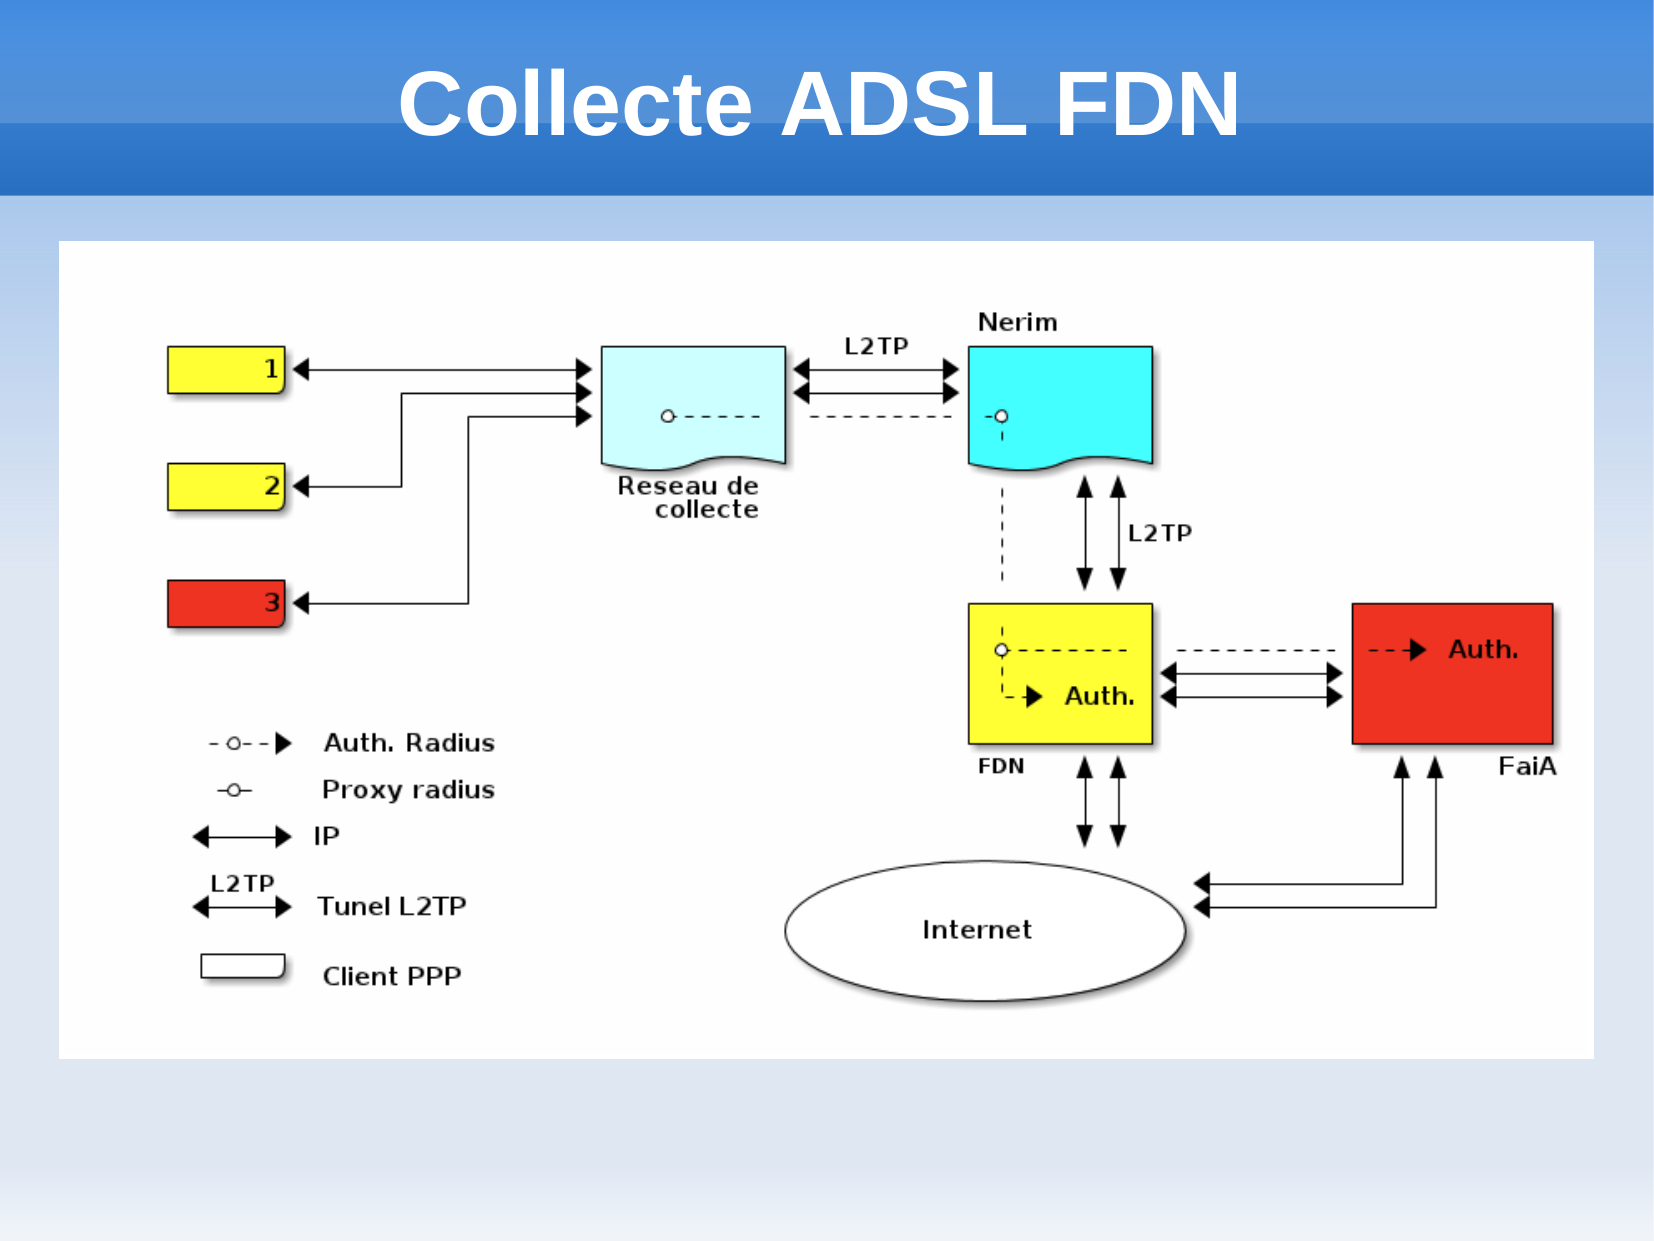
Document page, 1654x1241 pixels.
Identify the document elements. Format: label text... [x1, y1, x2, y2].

picture [0, 0, 1654, 1241]
title Collecte ADSL FDN [76, 7, 1565, 200]
